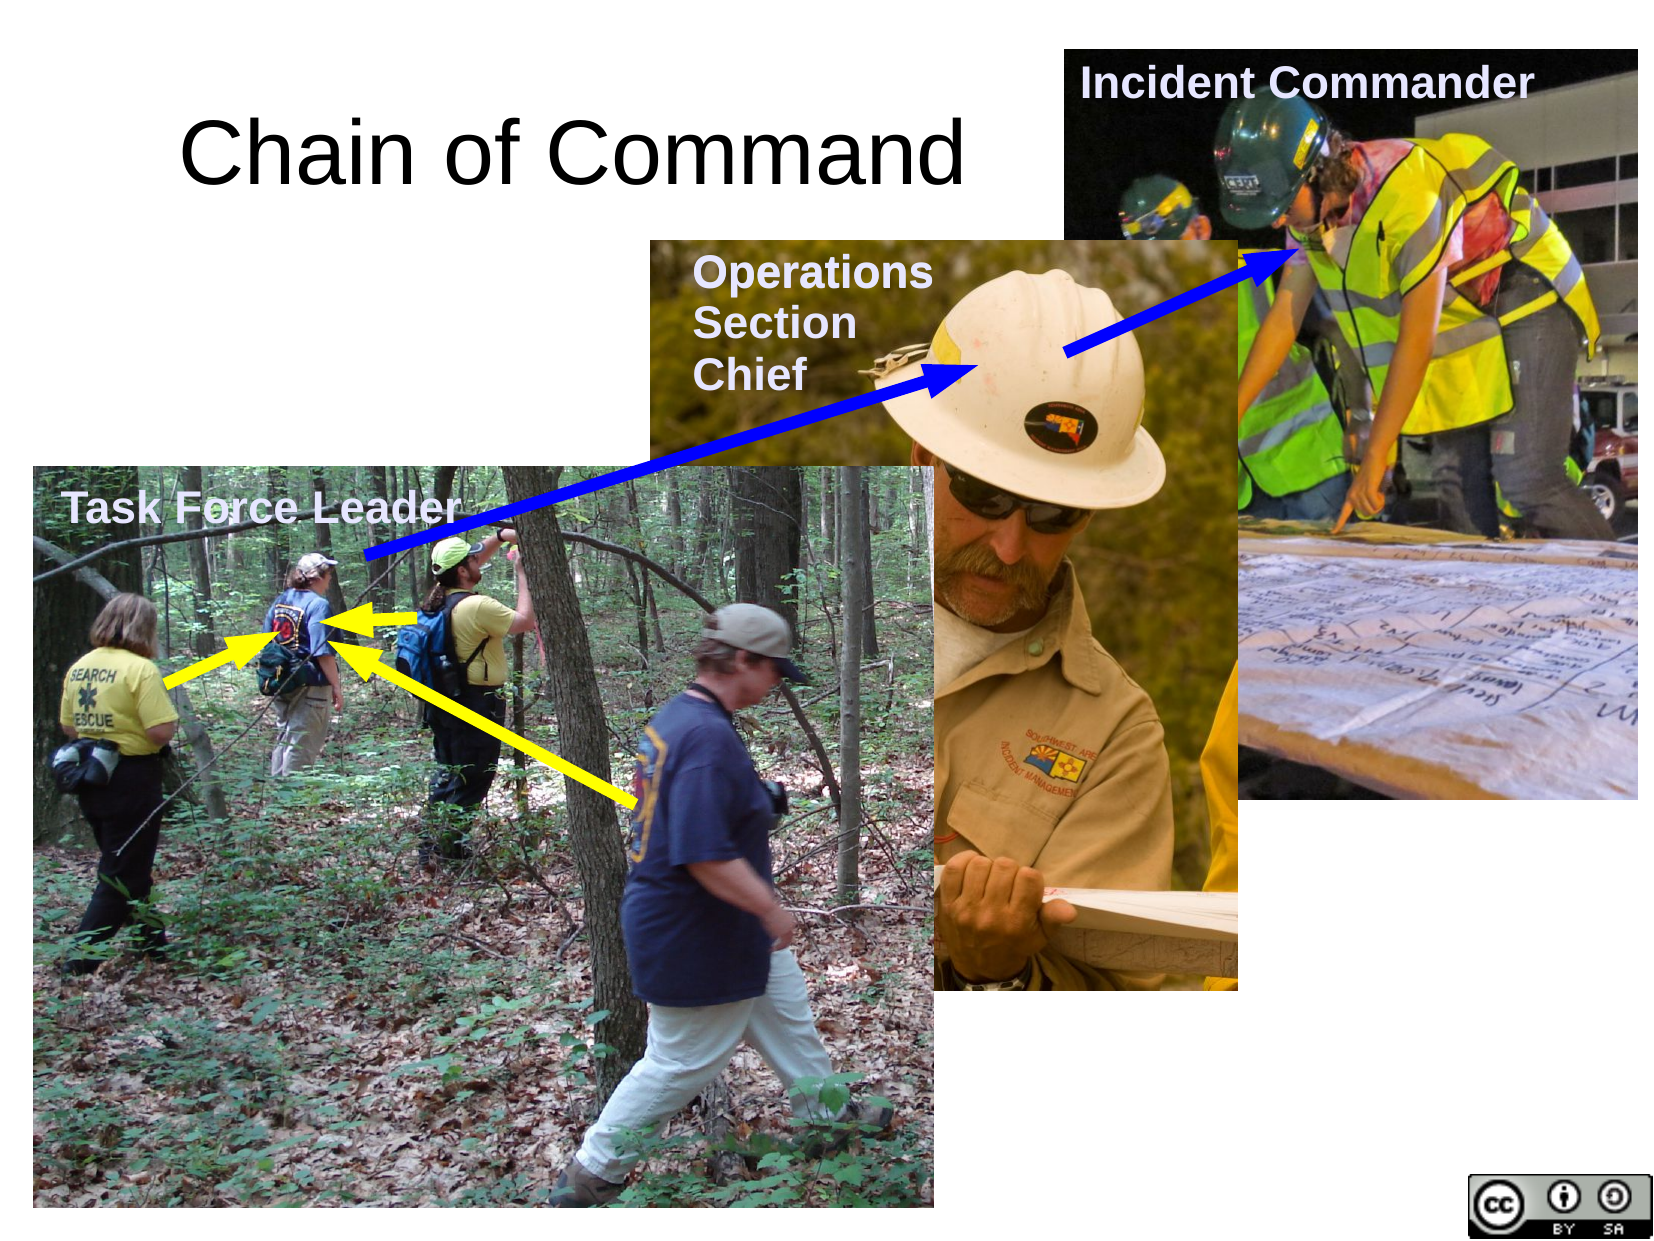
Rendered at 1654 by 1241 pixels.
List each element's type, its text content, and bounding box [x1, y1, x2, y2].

text_box Task Force Leader [45, 474, 478, 541]
title Chain of Command [82, 49, 1065, 257]
picture [33, 49, 1638, 1208]
text_box Operations [677, 239, 1011, 358]
text_box Incident Commander [1064, 49, 1564, 166]
picture [1468, 1174, 1653, 1239]
text_box Operations Section Chief [677, 358, 1011, 408]
picture [650, 257, 816, 460]
